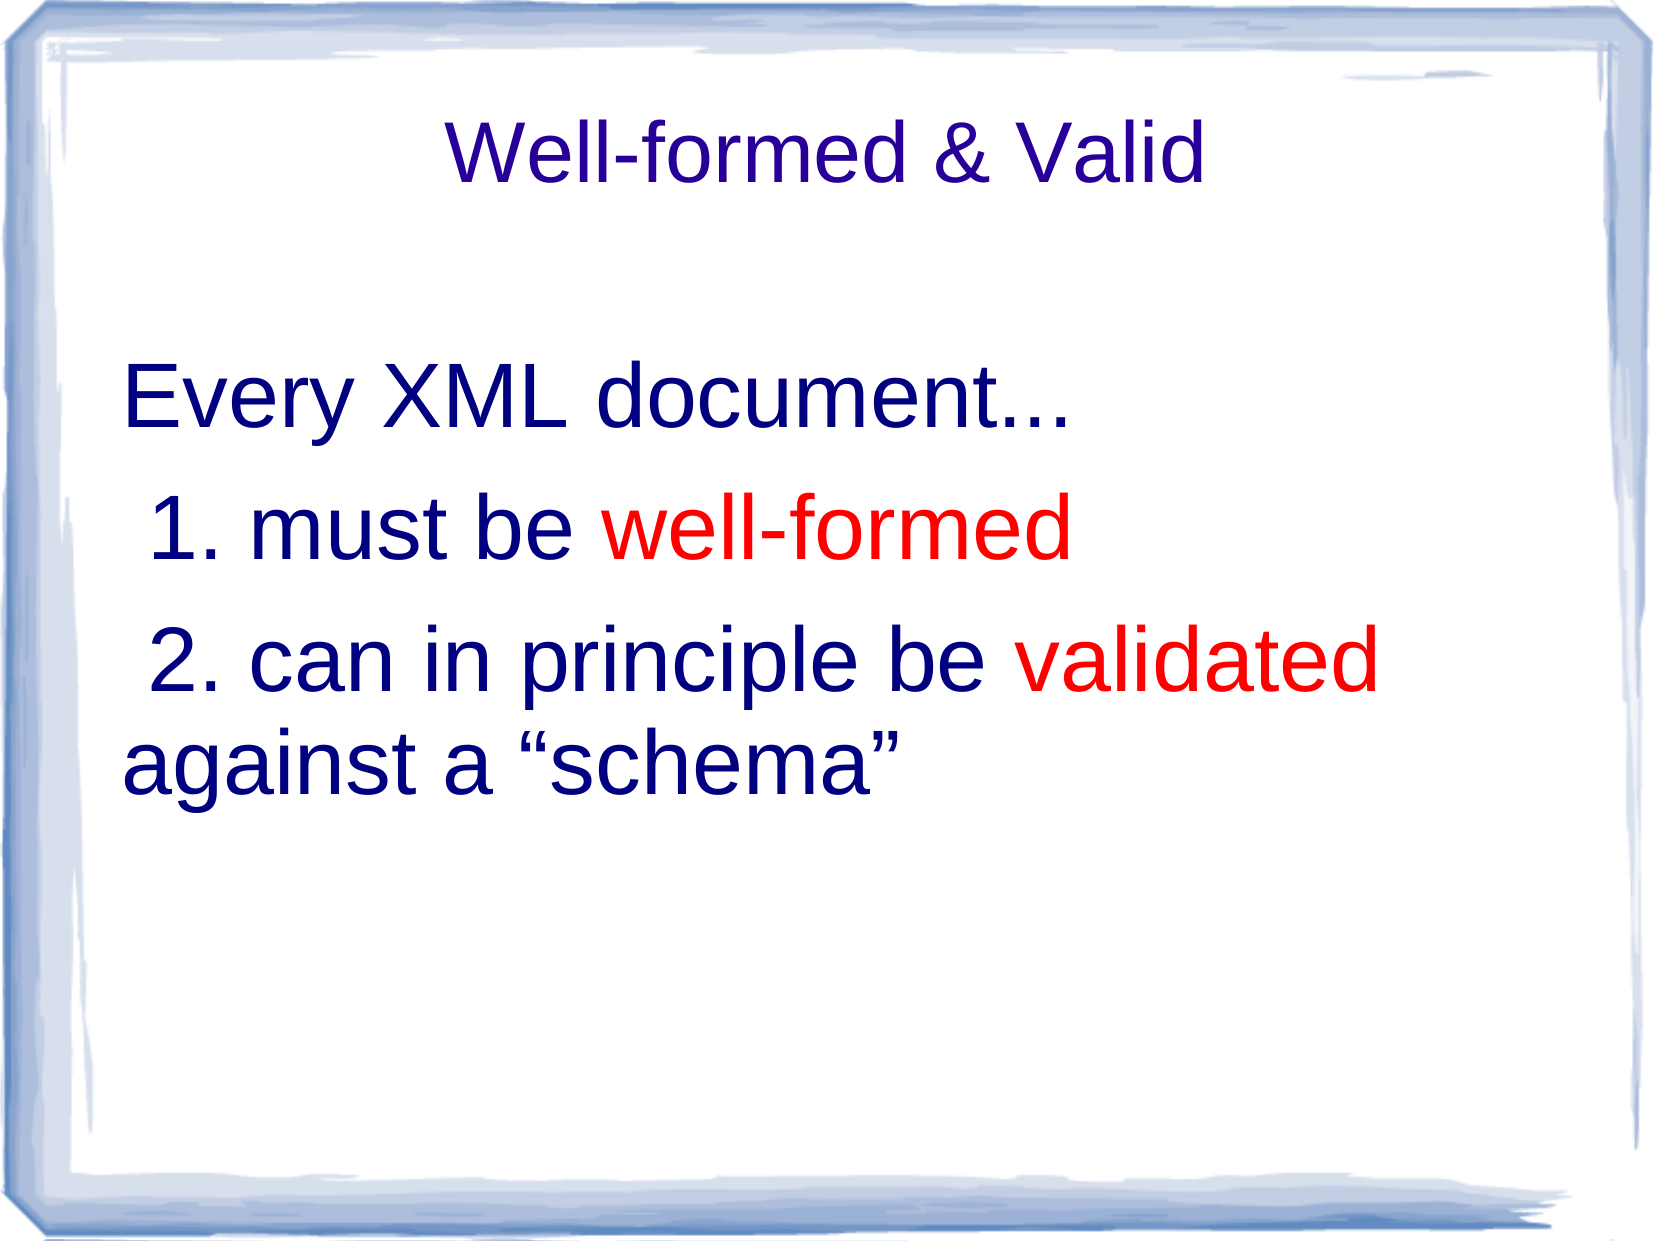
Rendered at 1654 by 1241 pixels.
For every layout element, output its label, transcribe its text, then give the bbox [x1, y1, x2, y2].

list Every XML document... 1. must be well-formed 2. can in principle be validated against a “schema” [121, 344, 1534, 1127]
title Well-formed & Valid [82, 49, 1571, 257]
picture [0, 0, 1654, 1241]
